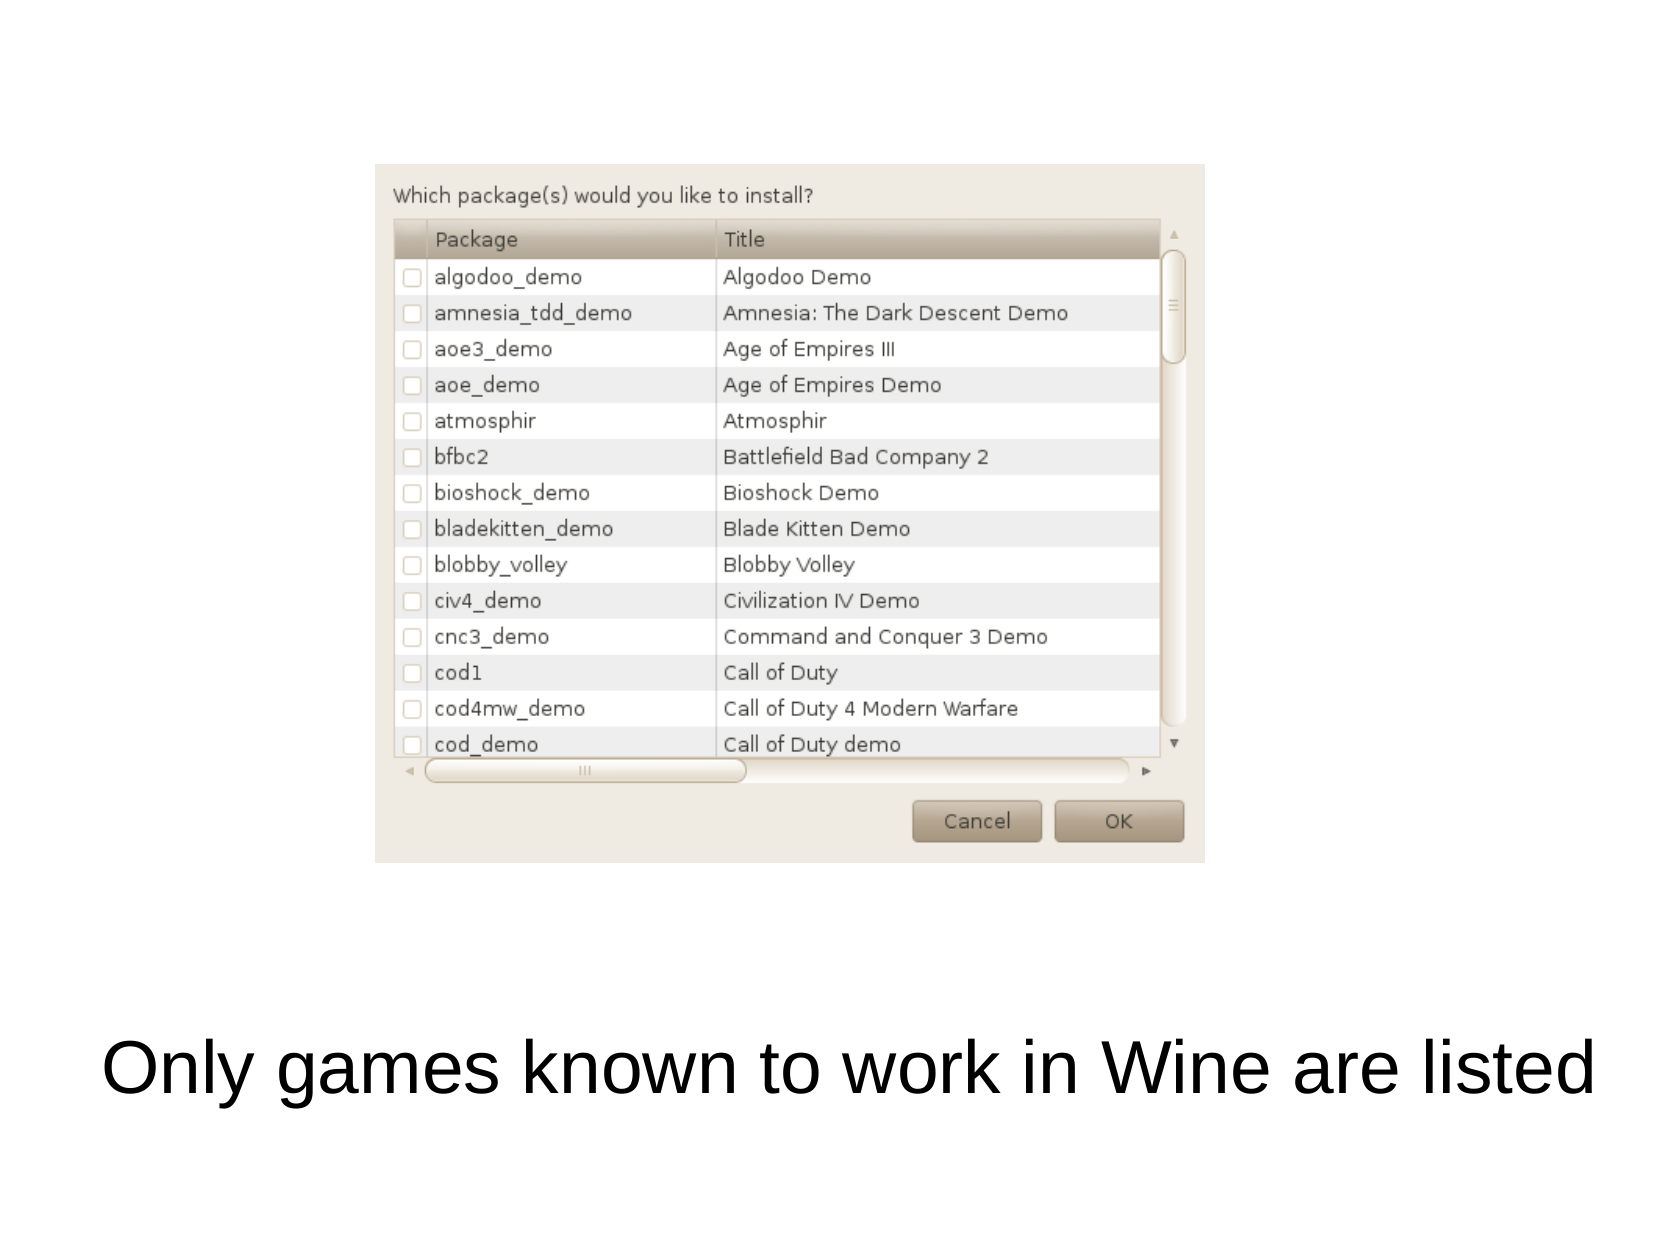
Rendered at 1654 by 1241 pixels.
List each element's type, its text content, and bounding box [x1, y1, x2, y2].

title Only games known to work in Wine are listed [86, 937, 1613, 1203]
picture [375, 164, 1205, 863]
